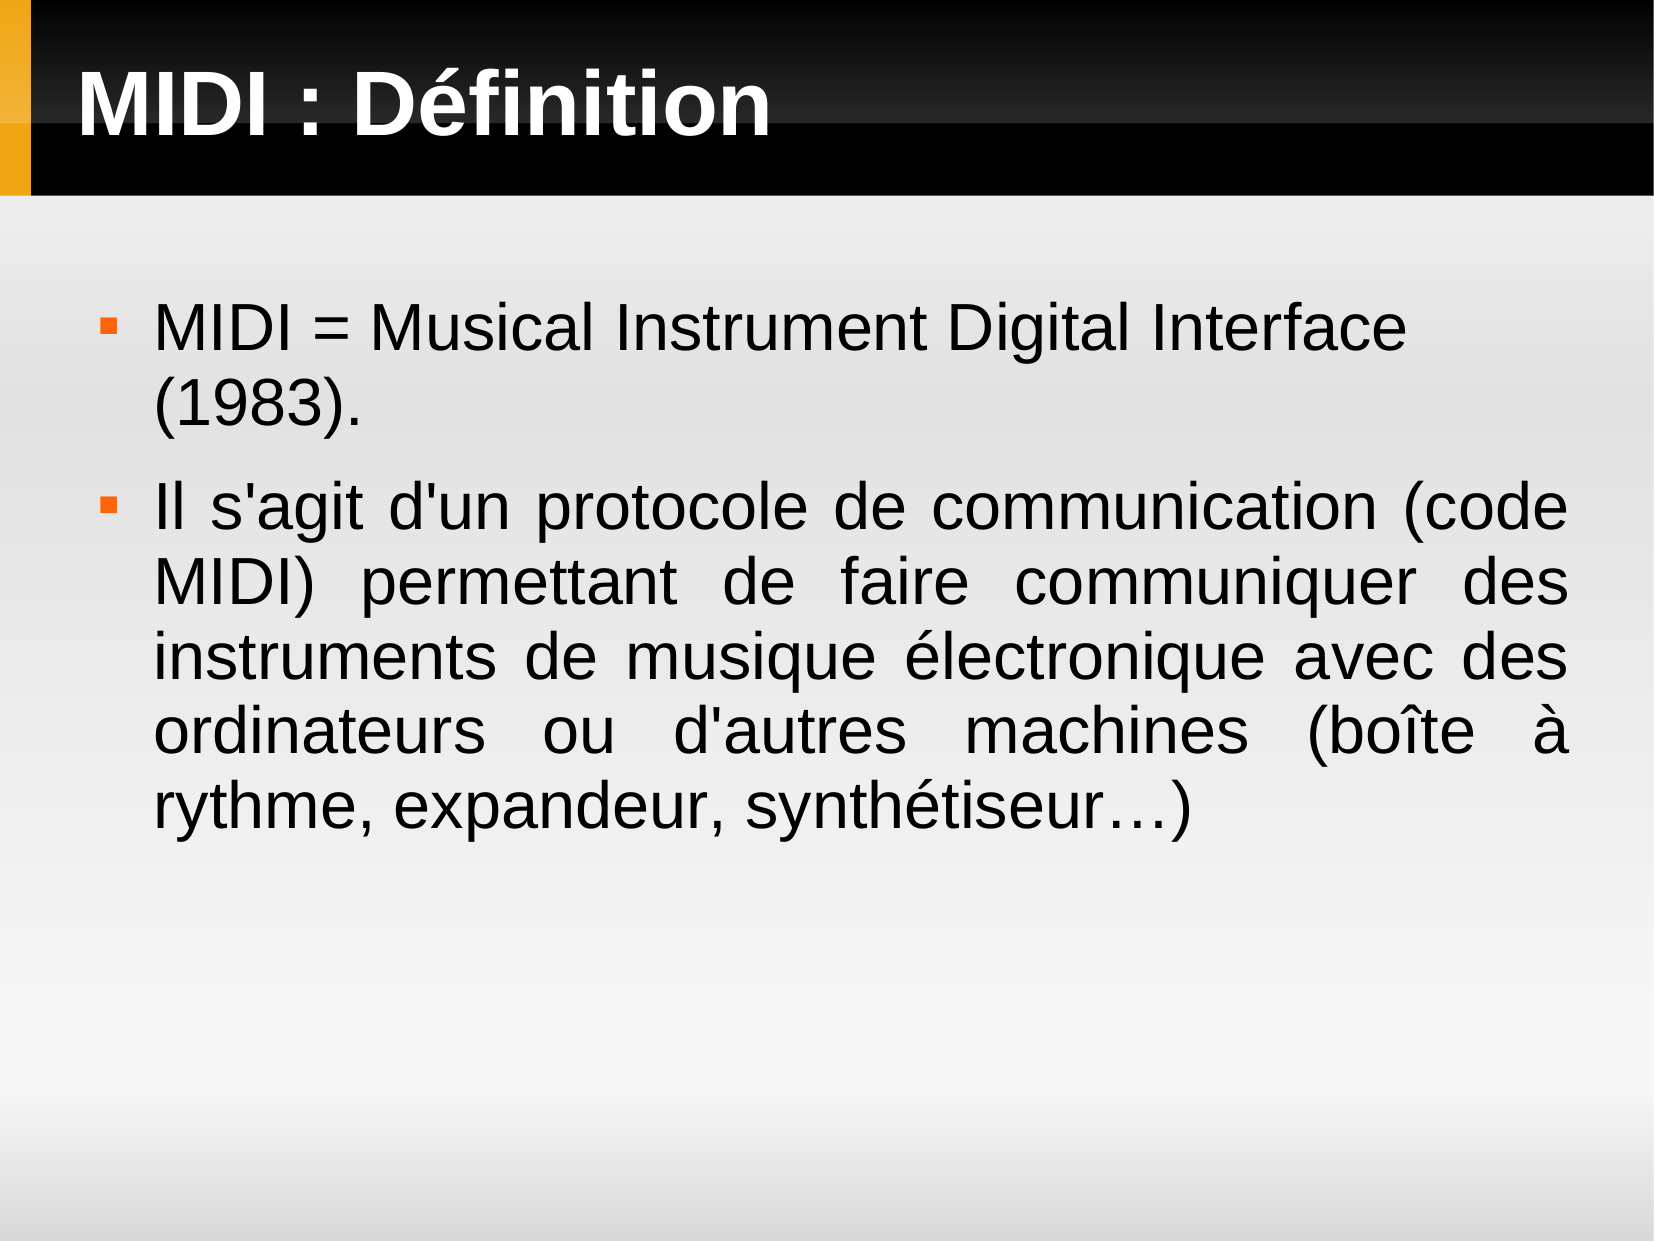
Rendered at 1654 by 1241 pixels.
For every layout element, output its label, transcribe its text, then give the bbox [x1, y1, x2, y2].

list MIDI = Musical Instrument Digital Interface (1983). Il s'agit d'un protocole de communication (code MIDI) permettant de faire communiquer des instruments de musique électronique avec des ordinateurs ou d'autres machines (boîte à rythme, expandeur, synthétiseur…) [82, 290, 1571, 1109]
title MIDI : Définition [76, 0, 1565, 208]
picture [0, 0, 1654, 1241]
